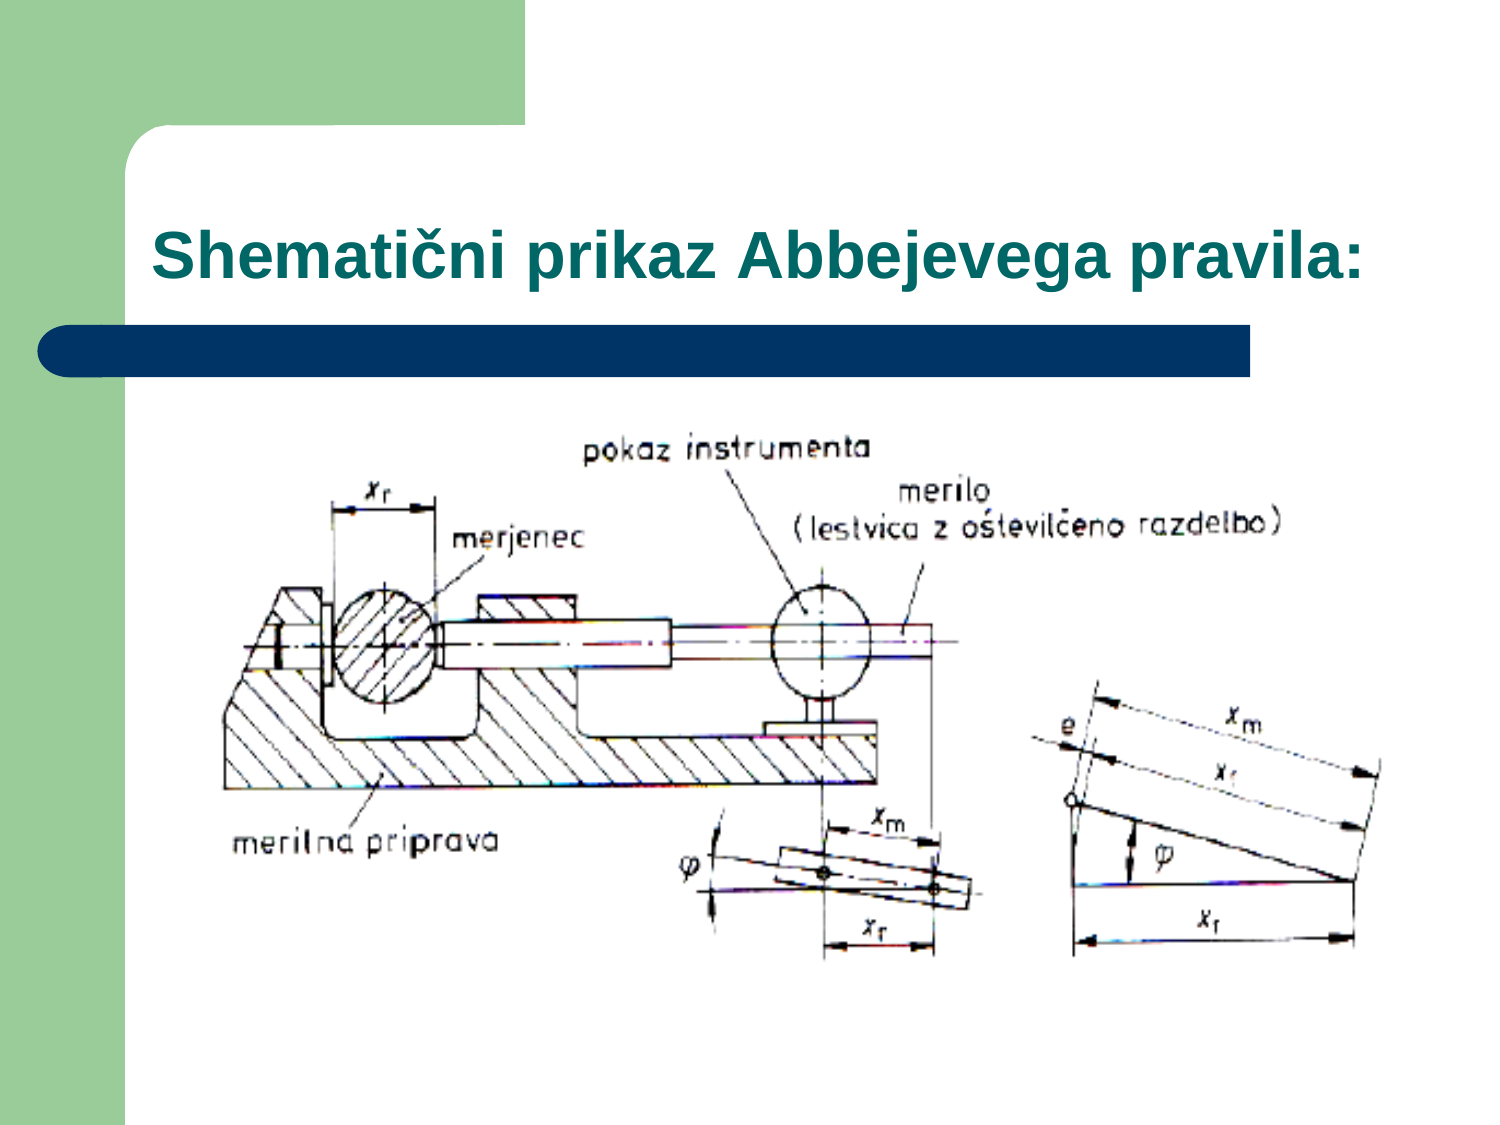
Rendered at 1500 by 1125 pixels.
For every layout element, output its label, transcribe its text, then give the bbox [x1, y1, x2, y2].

title Shematični prikaz Abbejevega pravila: [136, 136, 1414, 301]
text_box [183, 387, 1424, 999]
